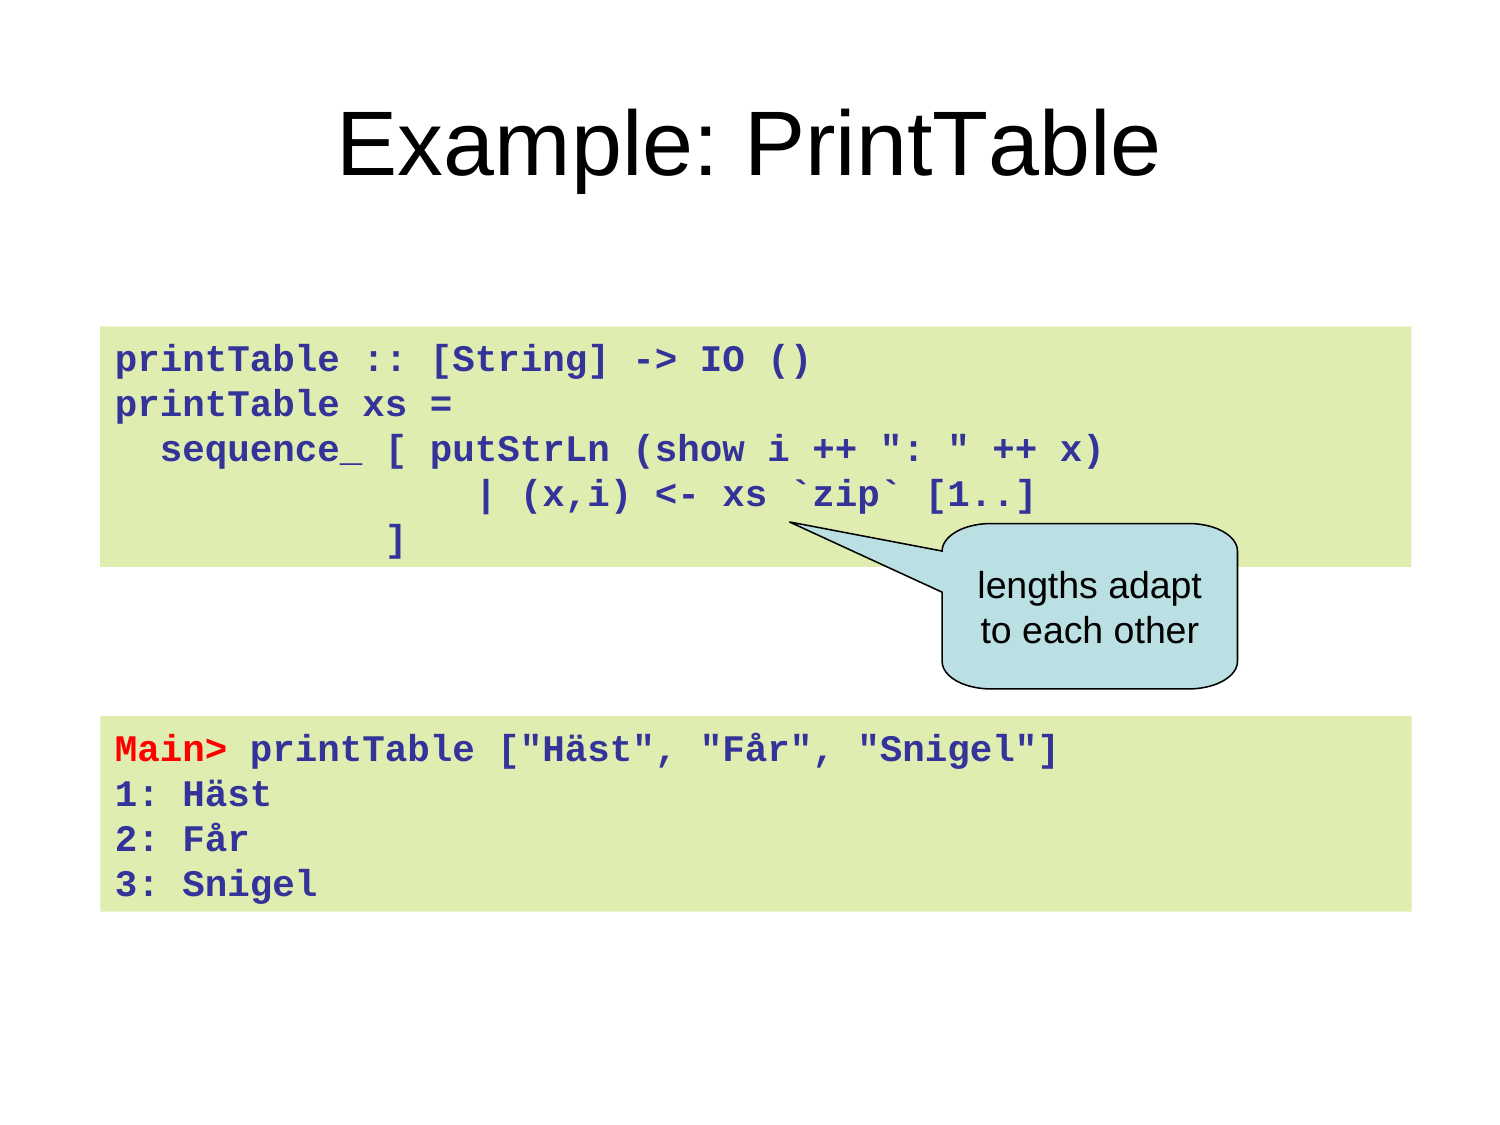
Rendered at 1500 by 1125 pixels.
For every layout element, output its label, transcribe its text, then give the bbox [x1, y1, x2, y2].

text_box Main> printTable ["Häst", "Får", "Snigel"] 1: Häst 2: Får 3: Snigel [100, 716, 1412, 912]
text_box printTable :: [String] -> IO () printTable xs = sequence_ [ putStrLn (show i ++ ": " ++ x) | (x,i) <- xs `zip` [1..] ] [100, 326, 1412, 567]
text_box lengths adapt to each other [789, 521, 1238, 689]
title Example: PrintTable [75, 45, 1426, 233]
